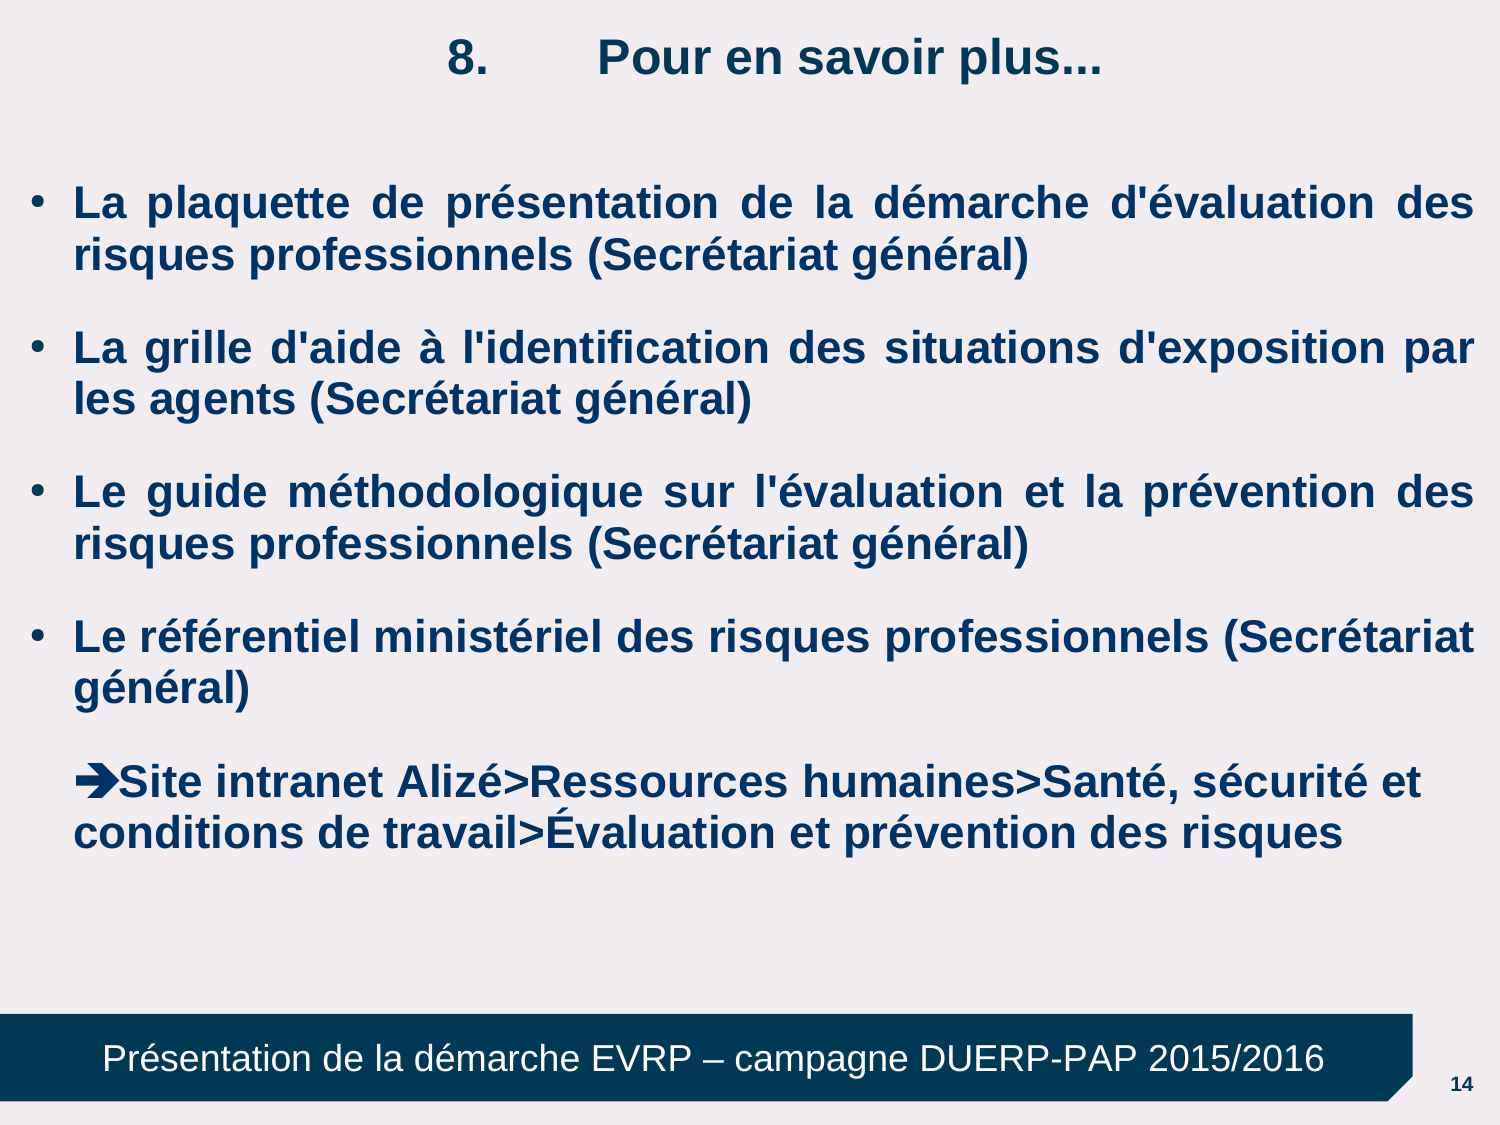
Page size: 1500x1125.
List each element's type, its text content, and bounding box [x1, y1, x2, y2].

title 8. Pour en savoir plus... [118, 29, 1434, 89]
list La plaquette de présentation de la démarche d'évaluation des risques professionnels (Secrétariat général) La grille d'aide à l'identification des situations d'exposition par les agents (Secrétariat général) Le guide méthodologique sur l'évaluation et la prévention des risques professionnels (Secrétariat général) Le référentiel ministériel des risques professionnels (Secrétariat général) Site intranet Alizé>Ressources humaines>Santé, sécurité et conditions de travail>Évaluation et prévention des risques [29, 177, 1477, 945]
